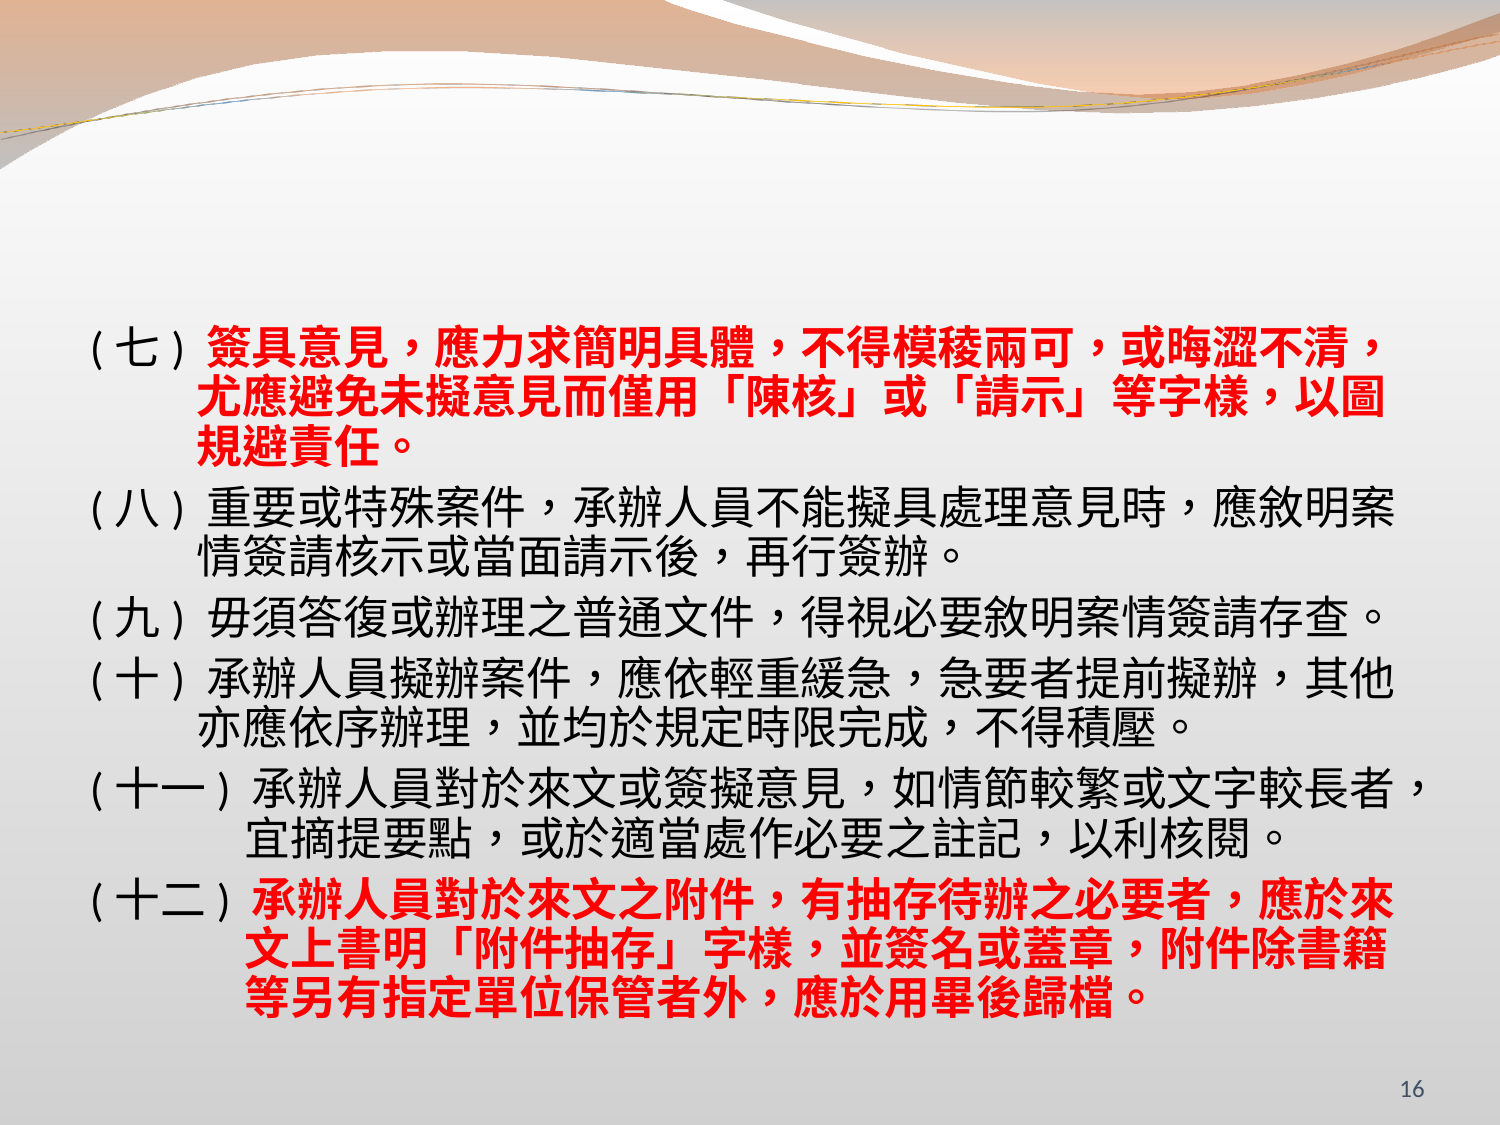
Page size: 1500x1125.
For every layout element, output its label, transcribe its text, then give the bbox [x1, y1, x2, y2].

text_box <編號> [1299, 1042, 1426, 1103]
list (七) 簽具意見，應力求簡明具體，不得模稜兩可，或晦澀不清， 尤應避免未擬意見而僅用「陳核」或「請示」等字樣，以圖 規避責任。 (八) 重要或特殊案件，承辦人員不能擬具處理意見時，應敘明案 情簽請核示或當面請示後，再行簽辦。 (九) 毋須答復或辦理之普通文件，得視必要敘明案情簽請存查。 (十) 承辦人員擬辦案件，應依輕重緩急，急要者提前擬辦，其他 亦應依序辦理，並均於規定時限完成，不得積壓。 (十一) 承辦人員對於來文或簽擬意見，如情節較繁或文字較長者， 宜摘提要點，或於適當處作必要之註記，以利核閱。 (十二) 承辦人員對於來文之附件，有抽存待辦之必要者，應於來 文上書明「附件抽存」字樣，並簽名或蓋章，附件除書籍 等另有指定單位保管者外，應於用畢後歸檔。 [75, 317, 1426, 1038]
picture [0, 33, 1500, 140]
